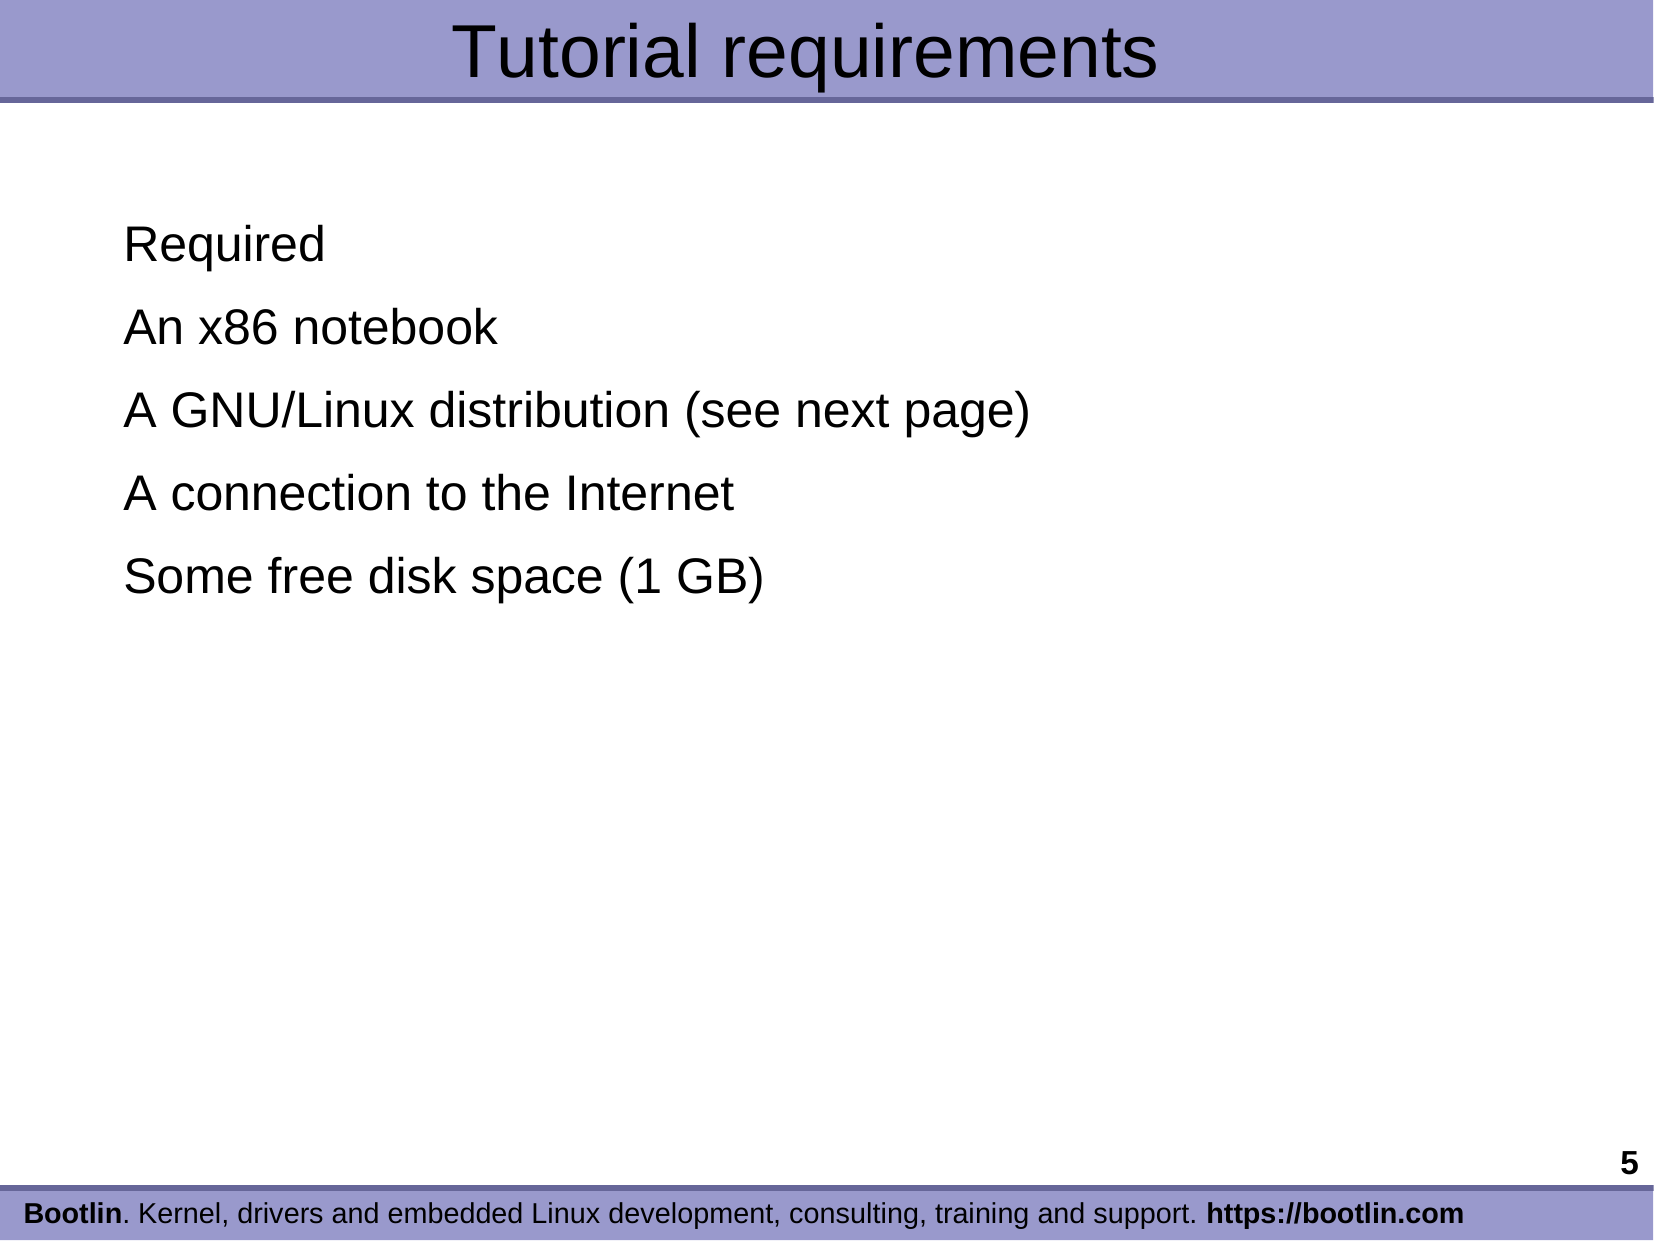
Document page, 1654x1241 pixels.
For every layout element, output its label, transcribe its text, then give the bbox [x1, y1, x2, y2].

list Required An x86 notebook A GNU/Linux distribution (see next page) A connection to the Internet Some free disk space (1 GB) [105, 216, 1518, 1066]
title Tutorial requirements [60, 5, 1551, 97]
